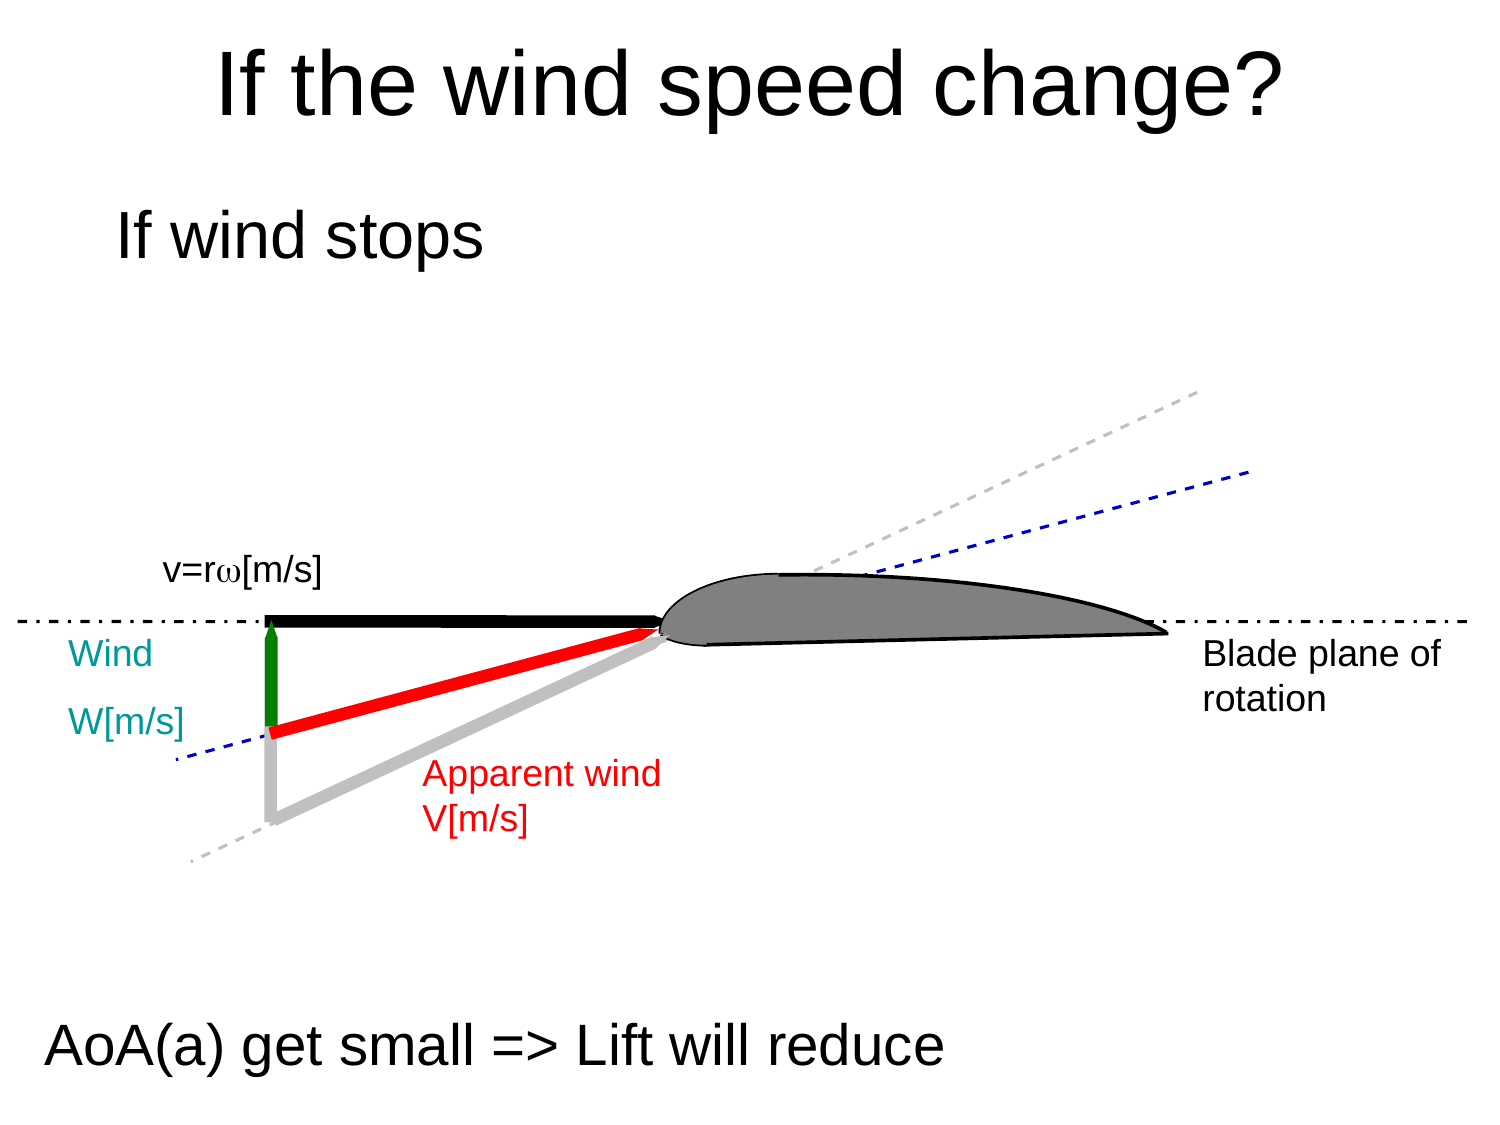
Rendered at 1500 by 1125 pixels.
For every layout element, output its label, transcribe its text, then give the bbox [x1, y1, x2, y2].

text_box AoA(a) get small => Lift will reduce [29, 1000, 962, 1085]
text_box If wind stops [100, 185, 501, 280]
text_box [660, 574, 1158, 645]
text_box Wind W[m/s] [53, 621, 219, 750]
text_box Blade plane of rotation [1187, 621, 1500, 728]
text_box Apparent wind V[m/s] [407, 741, 940, 848]
text_box If the wind speed change? [75, 0, 1426, 173]
text_box v=rw[m/s] [147, 537, 609, 598]
